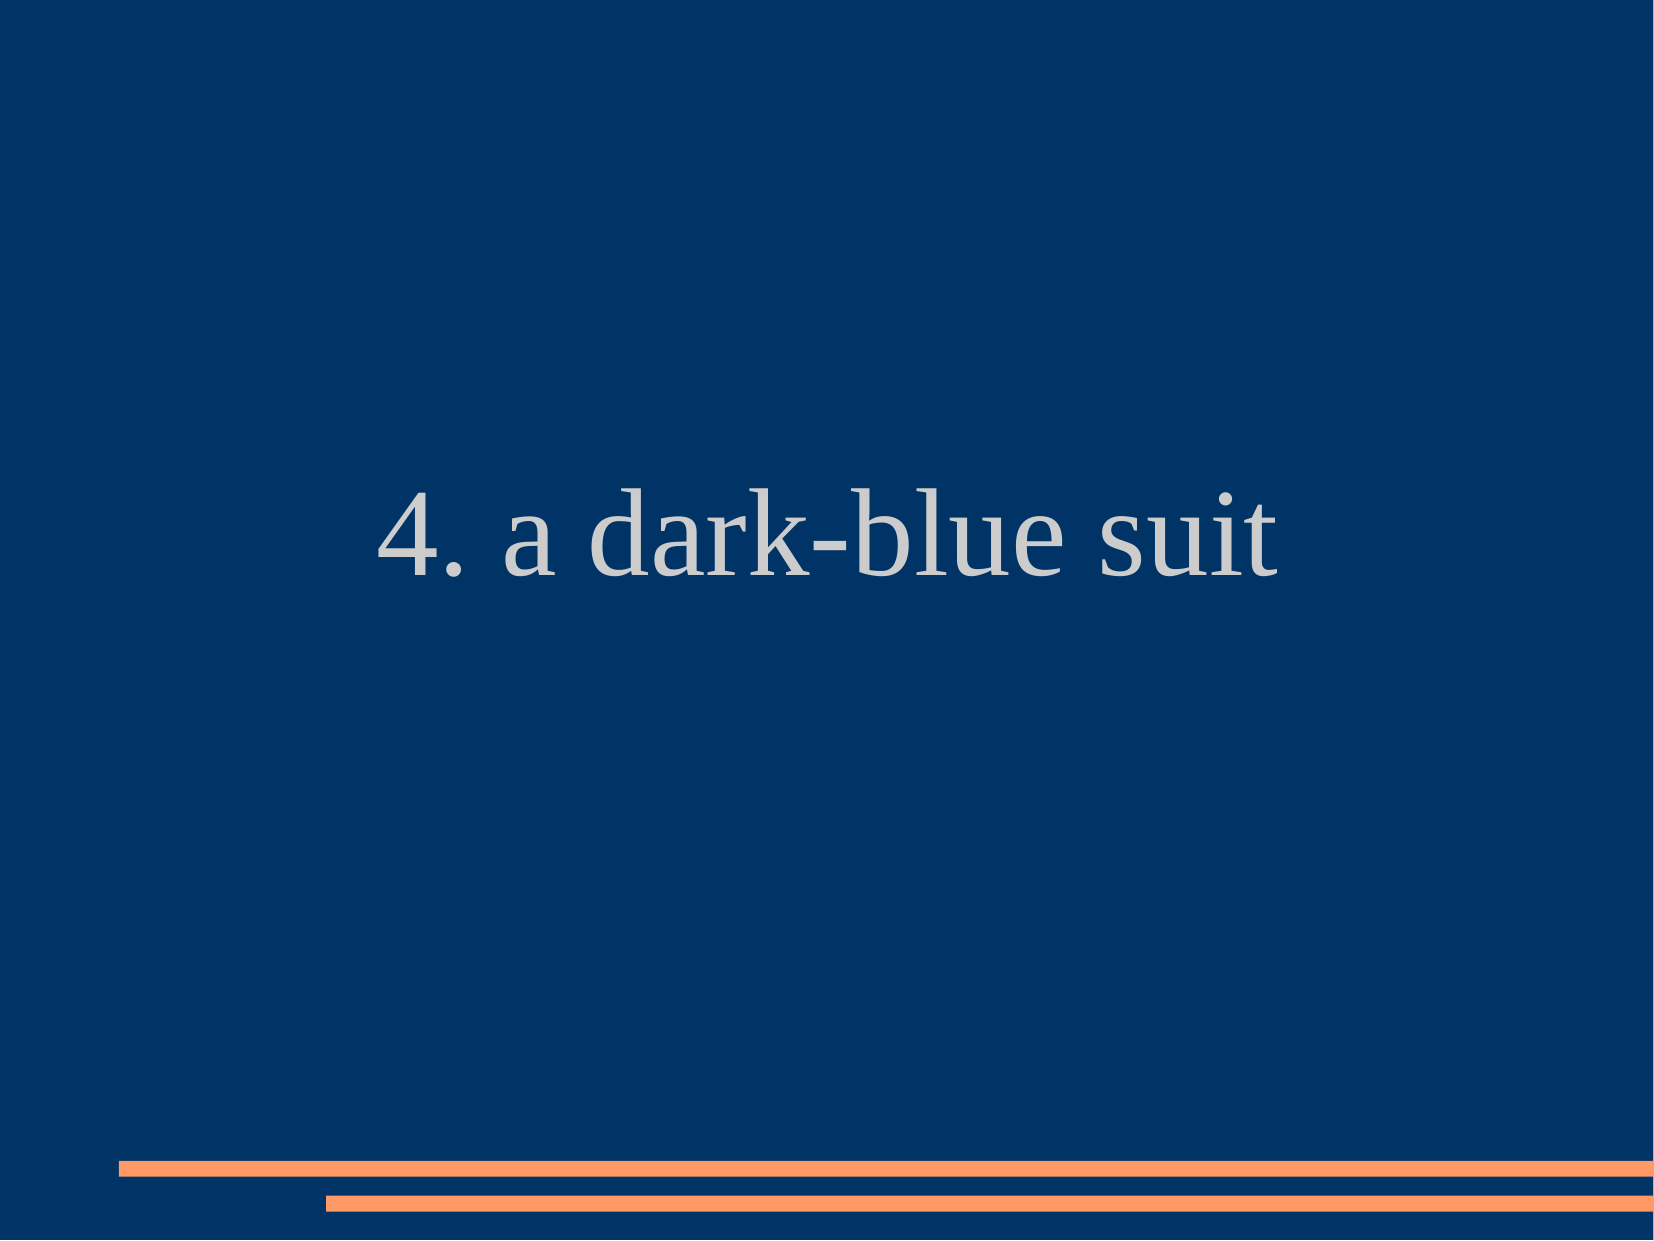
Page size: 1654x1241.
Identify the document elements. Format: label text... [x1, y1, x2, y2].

subtitle 4. a dark-blue suit [121, 229, 1561, 1241]
